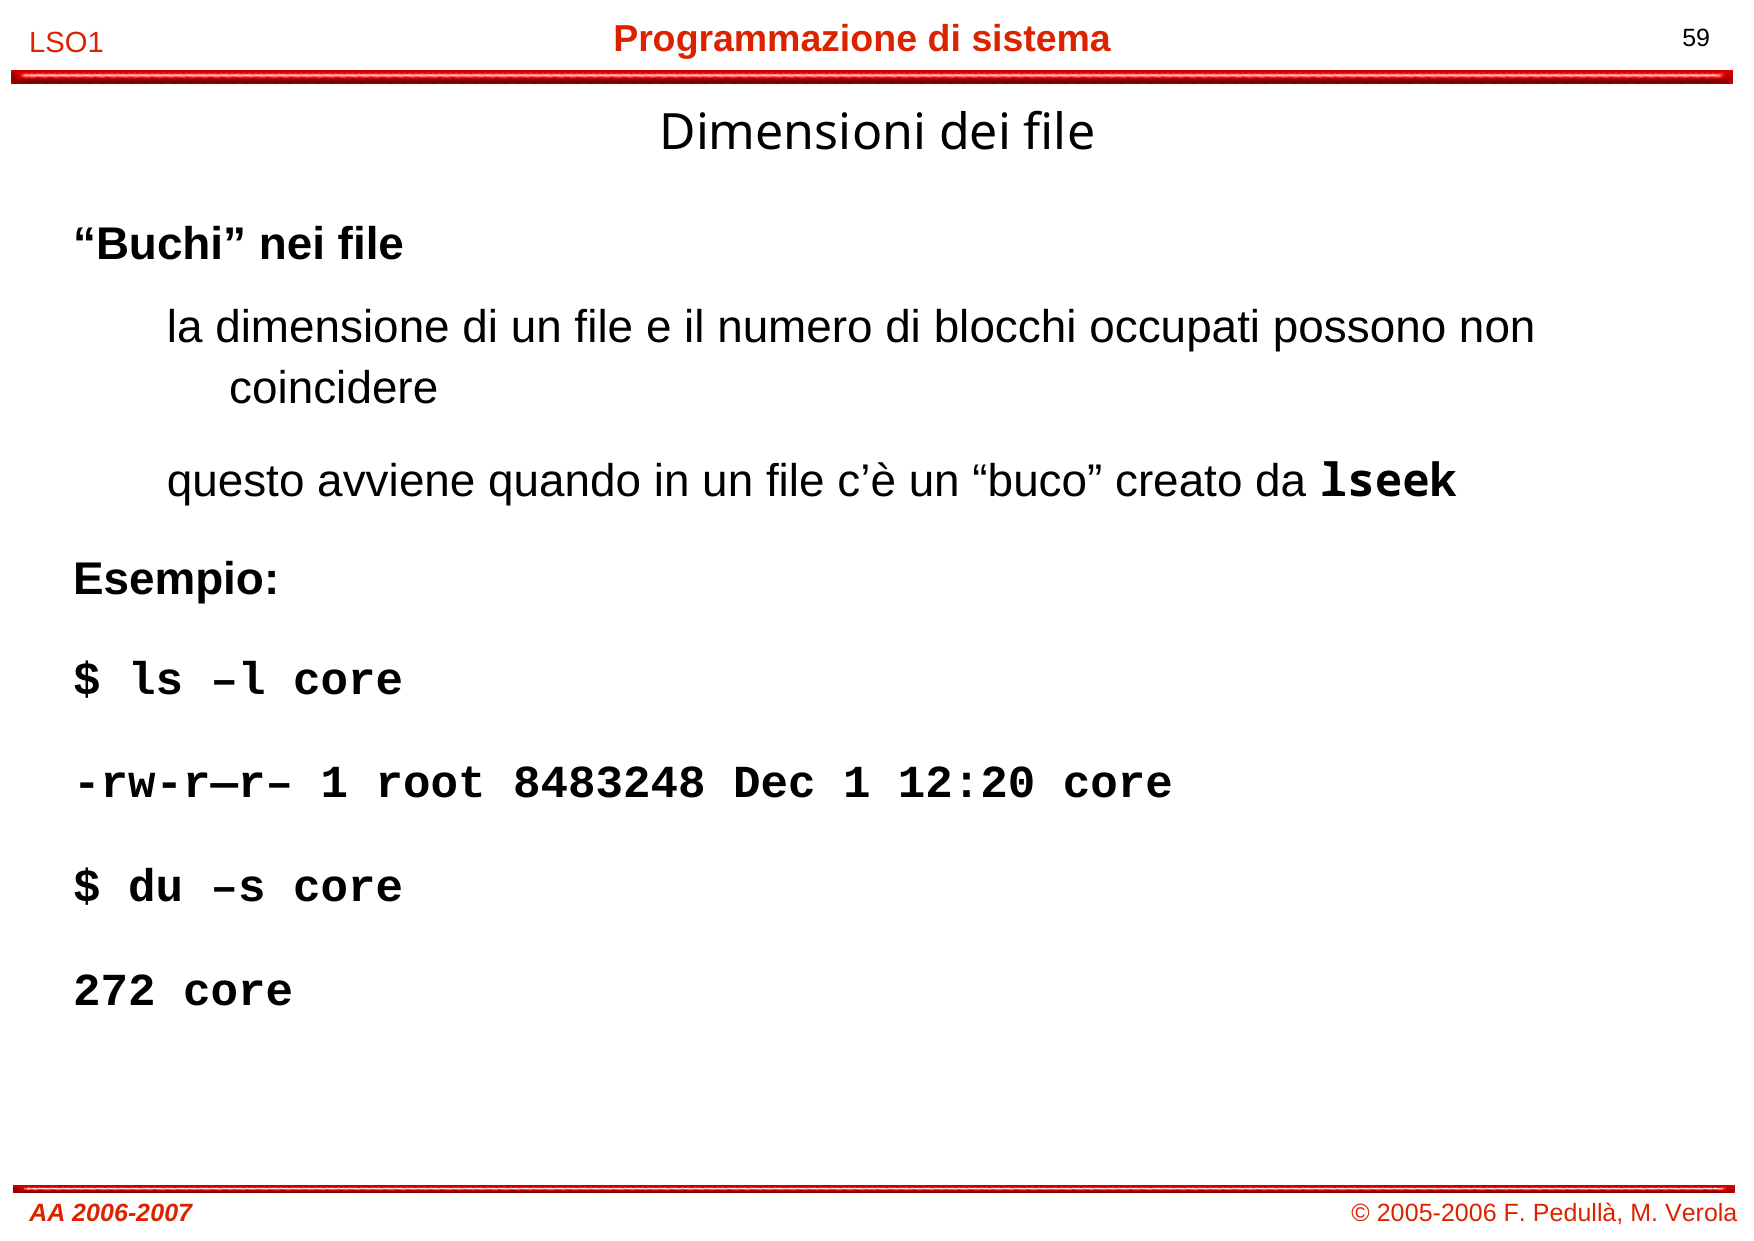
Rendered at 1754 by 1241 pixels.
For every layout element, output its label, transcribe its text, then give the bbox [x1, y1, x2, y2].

title Dimensioni dei file [487, 84, 1268, 180]
picture [11, 70, 1733, 84]
picture [13, 1185, 1735, 1193]
list “Buchi” nei file la dimensione di un file e il numero di blocchi occupati possono non coincidere questo avviene quando in un file c’è un “buco” creato da lseek Esempio: $ ls –l core -rw-r—r– 1 root 8483248 Dec 1 12:20 core $ du –s core 272 core [58, 206, 1696, 1059]
